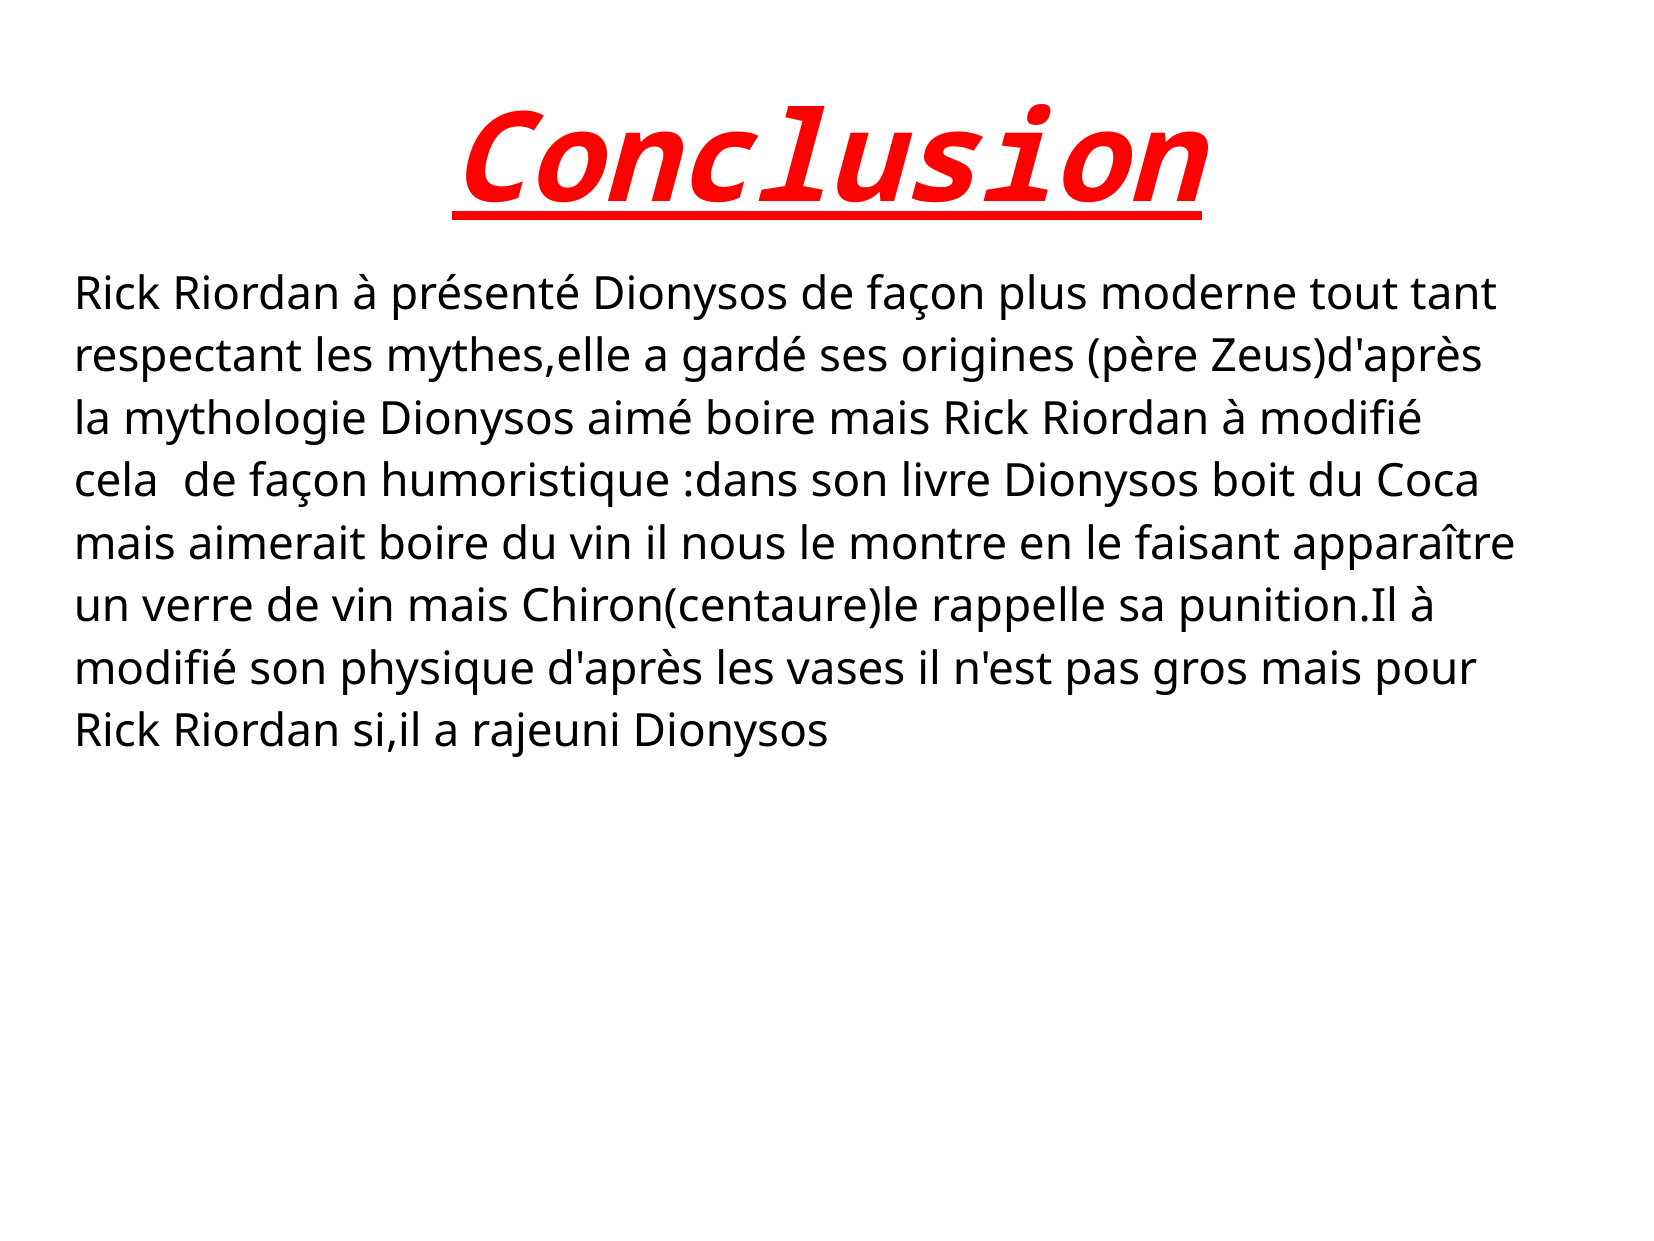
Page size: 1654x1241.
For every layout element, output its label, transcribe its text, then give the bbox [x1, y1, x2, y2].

title Conclusion [82, 56, 1571, 250]
text_box Rick Riordan à présenté Dionysos de façon plus moderne tout tant respectant les mythes,elle a gardé ses origines (père Zeus)d'après la mythologie Dionysos aimé boire mais Rick Riordan à modifié cela de façon humoristique :dans son livre Dionysos boit du Coca mais aimerait boire du vin il nous le montre en le faisant apparaître un verre de vin mais Chiron(centaure)le rappelle sa punition.Il à modifié son physique d'après les vases il n'est pas gros mais pour Rick Riordan si,il a rajeuni Dionysos [59, 252, 1536, 778]
